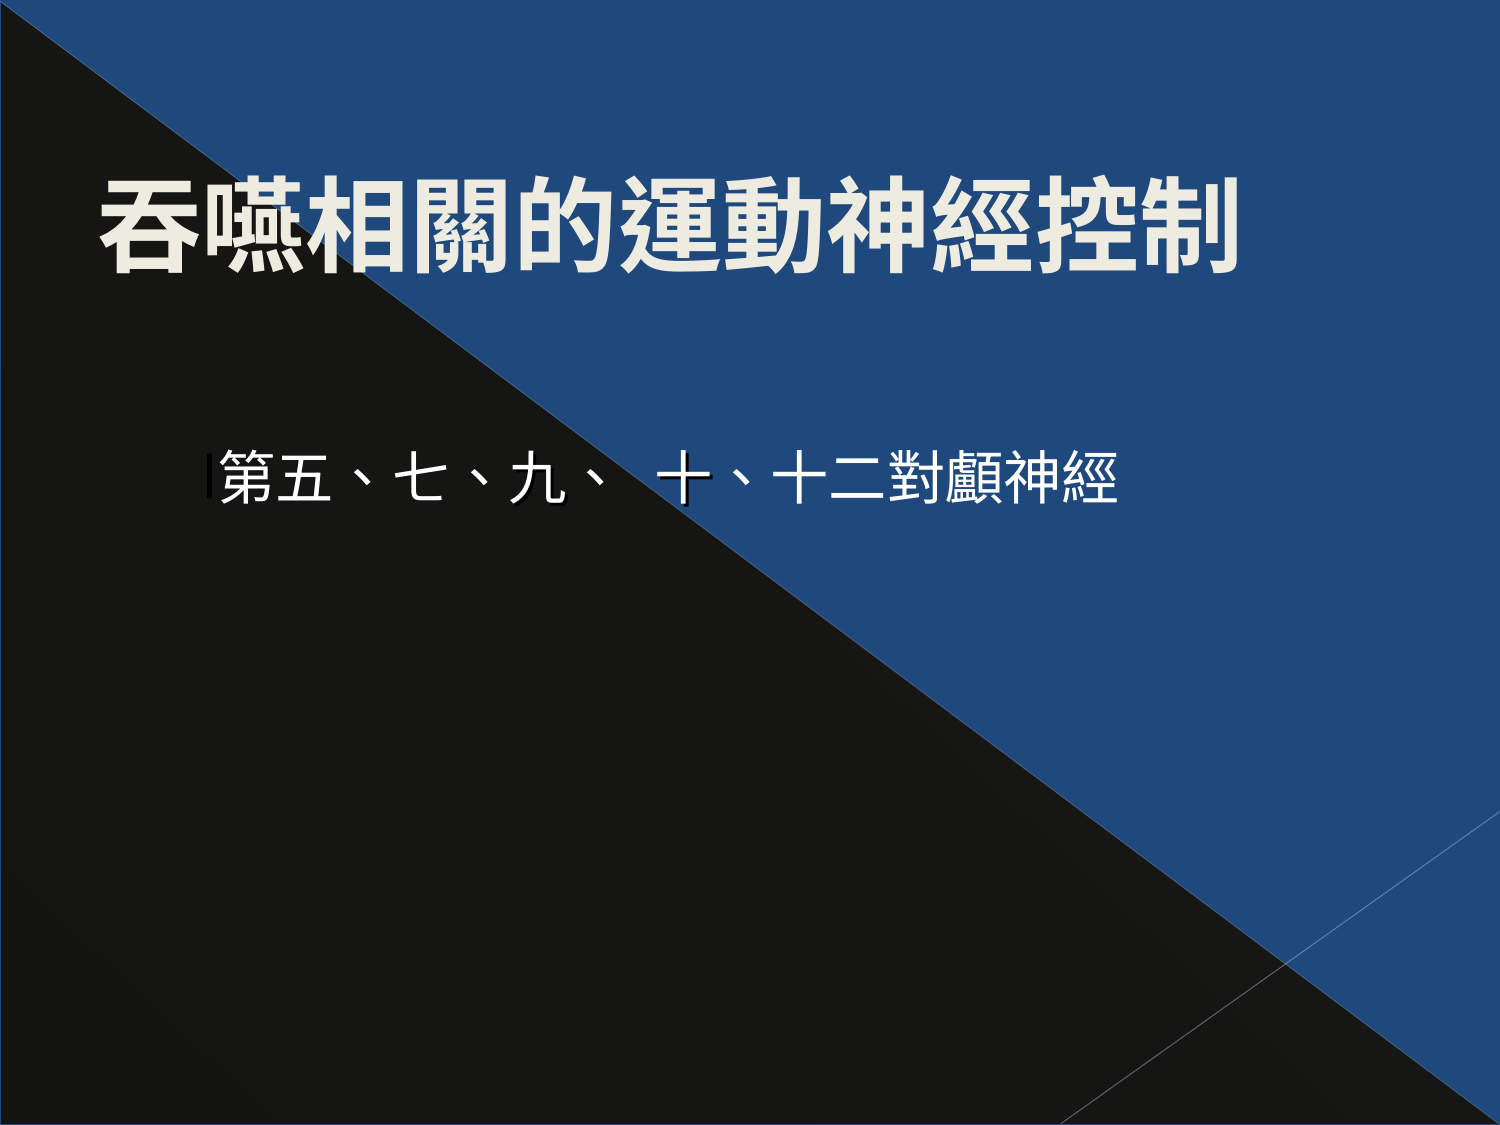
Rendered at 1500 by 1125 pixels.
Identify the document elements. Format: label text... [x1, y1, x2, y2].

text_box 第五、七、九、 十、十二對顱神經 [187, 398, 1348, 519]
text_box 吞嚥相關的運動神經控制 [82, 129, 1417, 316]
